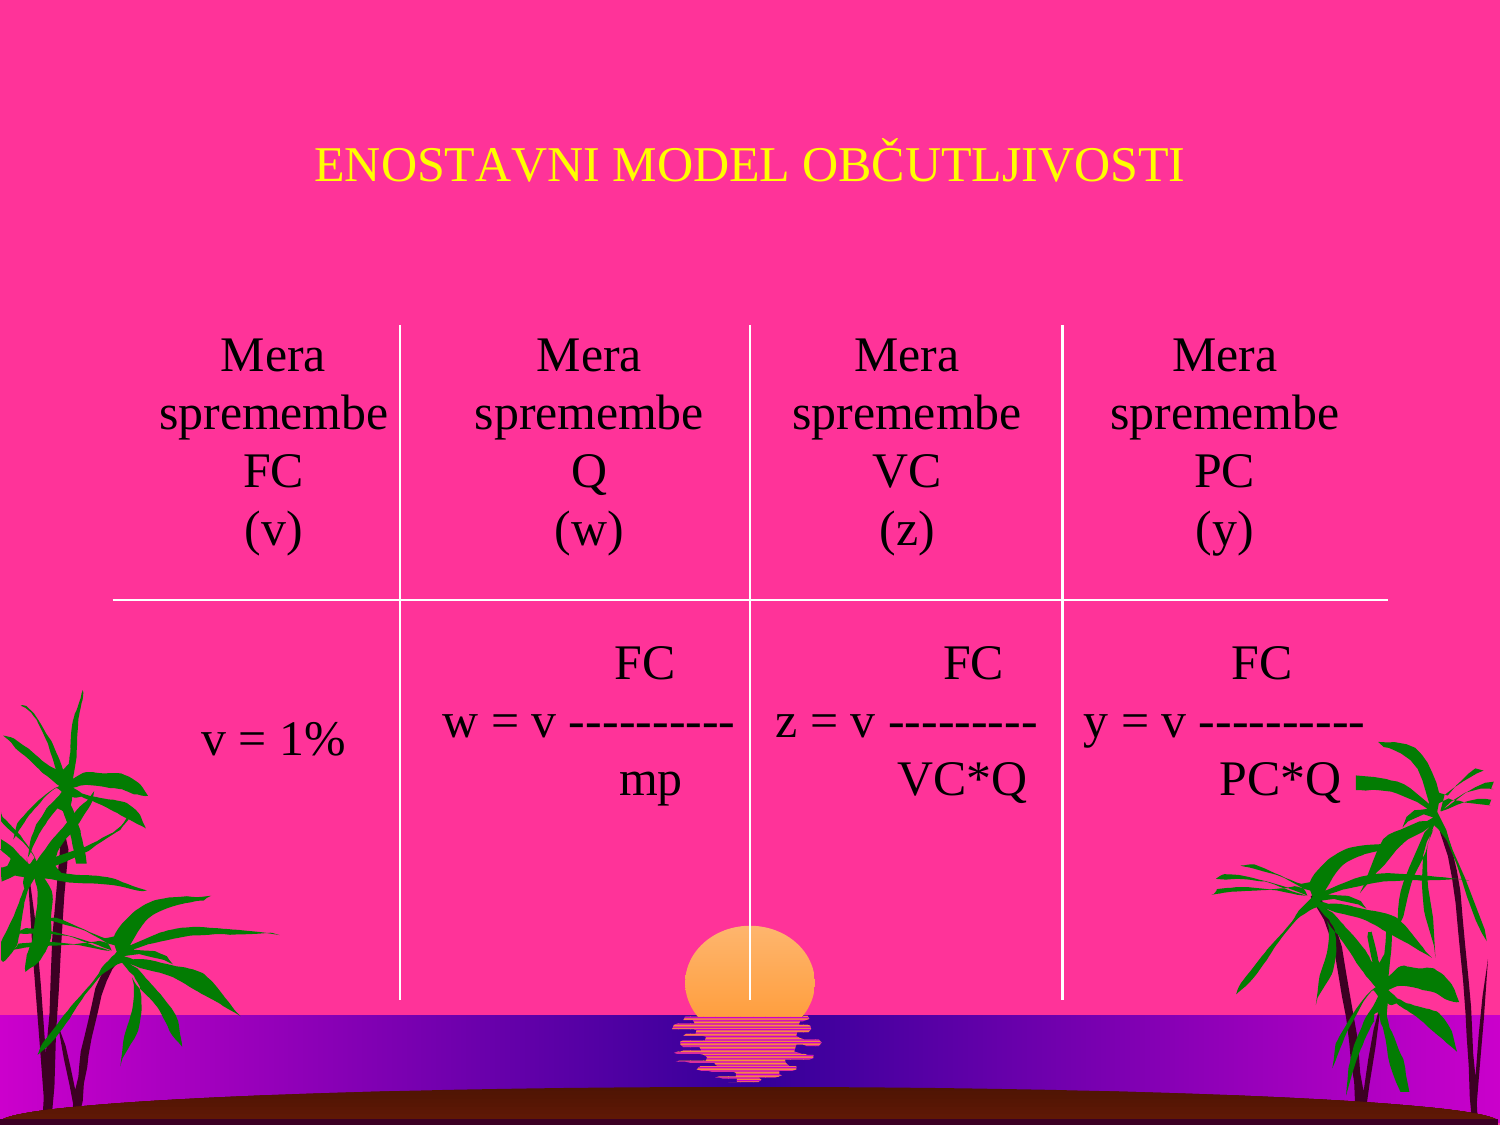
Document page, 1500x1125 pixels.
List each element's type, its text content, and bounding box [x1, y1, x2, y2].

chart [1064, 601, 1384, 997]
chart [751, 324, 1063, 599]
chart [751, 601, 1061, 997]
chart [113, 601, 399, 997]
chart [401, 601, 749, 997]
chart [401, 324, 750, 599]
title ENOSTAVNI MODEL OBČUTLJIVOSTI [112, 65, 1388, 257]
chart [113, 324, 400, 599]
chart [1064, 324, 1384, 599]
picture [672, 1015, 822, 1083]
